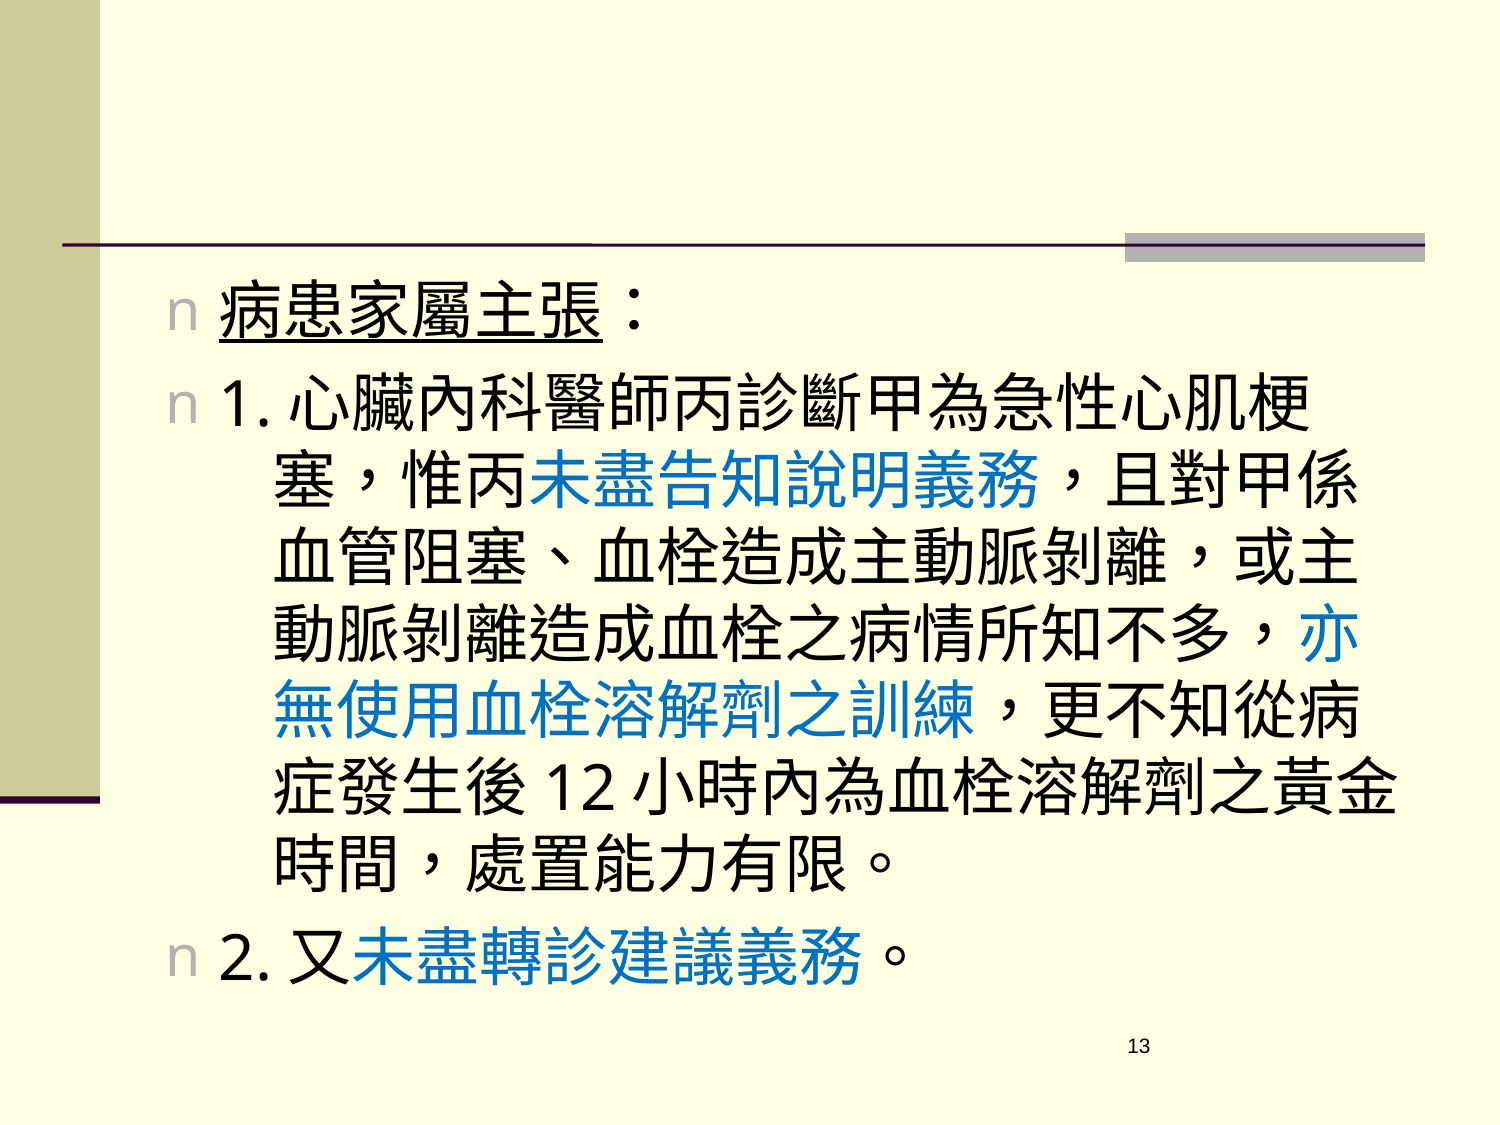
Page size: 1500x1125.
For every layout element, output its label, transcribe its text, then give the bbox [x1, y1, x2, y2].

list 病患家屬主張： 1.心臟內科醫師丙診斷甲為急性心肌梗塞，惟丙未盡告知說明義務，且對甲係血管阻塞、血栓造成主動脈剝離，或主動脈剝離造成血栓之病情所知不多，亦無使用血栓溶解劑之訓練，更不知從病症發生後12小時內為血栓溶解劑之黃金時間，處置能力有限。 2.又未盡轉診建議義務。 [150, 262, 1426, 1006]
text_box [1112, 1025, 1426, 1101]
